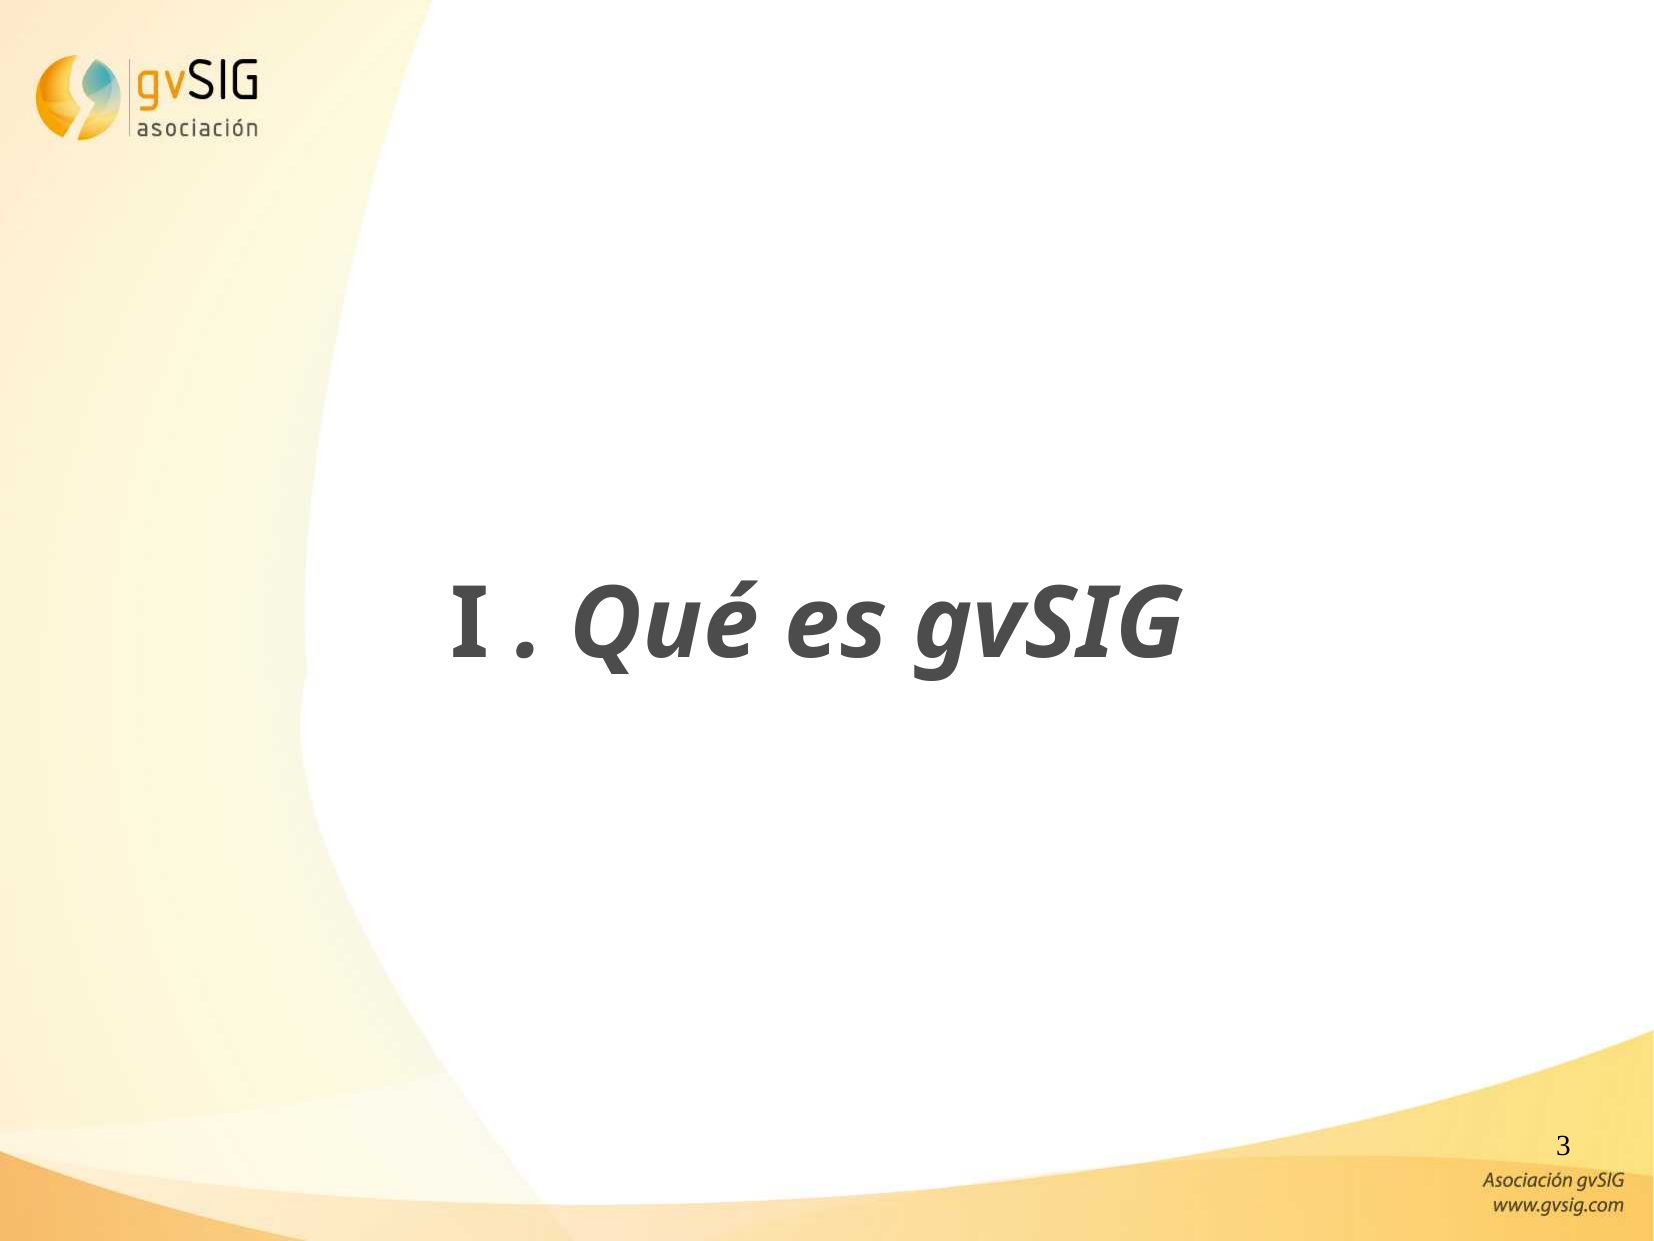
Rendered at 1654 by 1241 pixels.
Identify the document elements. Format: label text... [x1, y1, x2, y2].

picture [0, 0, 1654, 1241]
title I . Qué es gvSIG [336, 570, 1300, 803]
